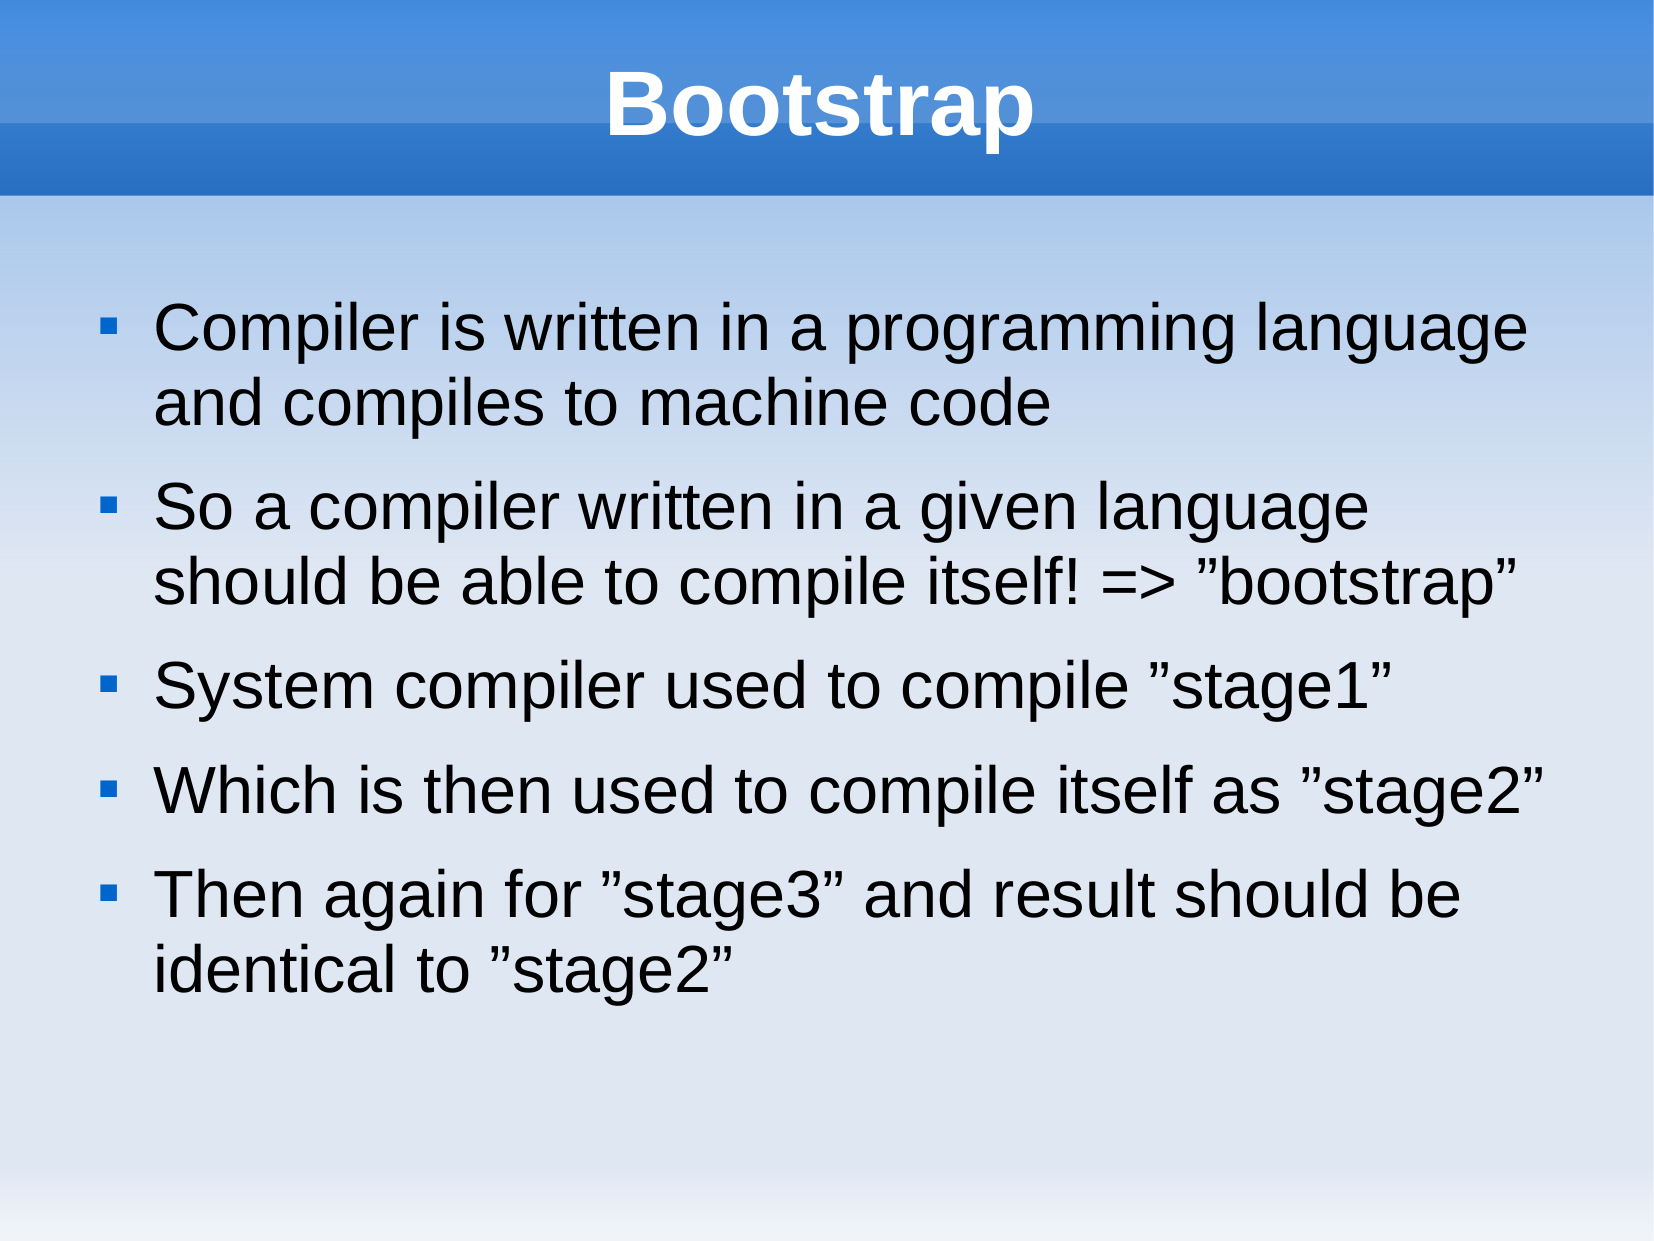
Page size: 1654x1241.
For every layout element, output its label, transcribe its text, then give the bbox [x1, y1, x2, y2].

list Compiler is written in a programming language and compiles to machine code So a compiler written in a given language should be able to compile itself! => ”bootstrap” System compiler used to compile ”stage1” Which is then used to compile itself as ”stage2” Then again for ”stage3” and result should be identical to ”stage2” [82, 290, 1571, 1094]
title Bootstrap [76, 7, 1565, 200]
picture [0, 0, 1654, 1241]
